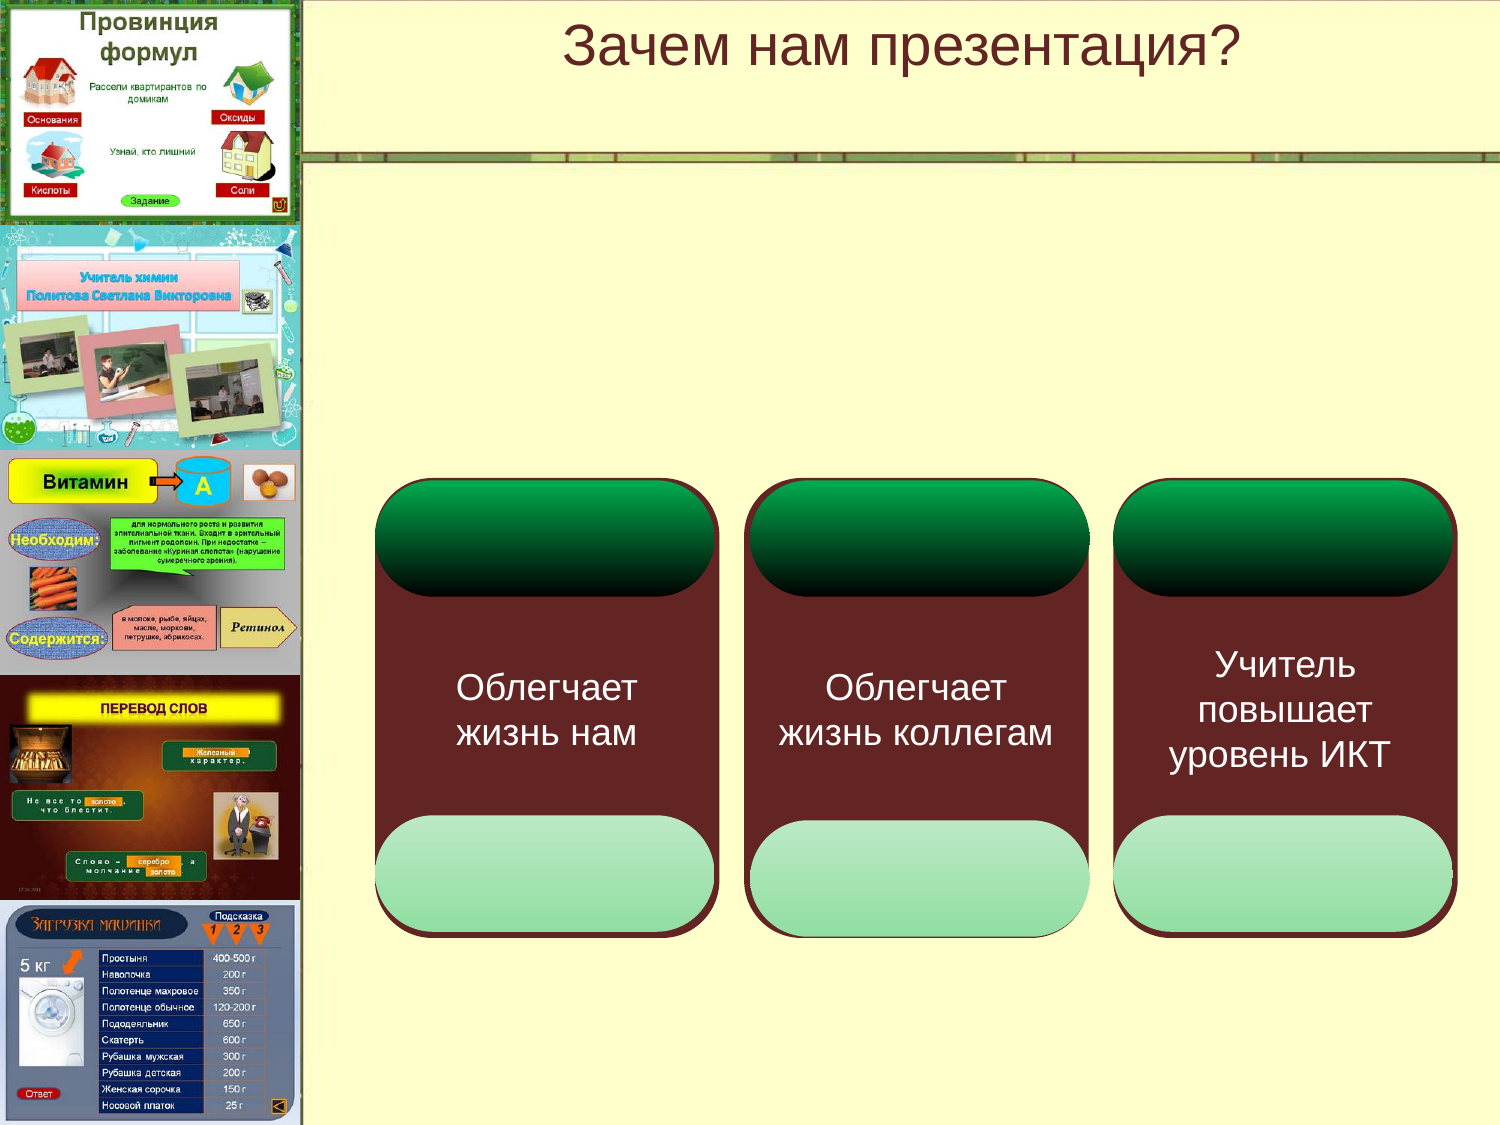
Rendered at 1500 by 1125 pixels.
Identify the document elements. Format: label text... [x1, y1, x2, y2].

text_box [375, 815, 715, 932]
picture [0, 0, 300, 1125]
text_box Учитель повышает уровень ИКТ [1113, 477, 1458, 938]
text_box [375, 480, 715, 597]
text_box Облегчает жизнь коллегам [744, 477, 1089, 938]
text_box [1113, 815, 1453, 932]
text_box Облегчает жизнь нам [375, 477, 720, 938]
text_box [750, 820, 1090, 937]
text_box [1113, 480, 1453, 597]
text_box Зачем нам презентация? [305, 0, 1500, 155]
text_box [750, 480, 1090, 597]
